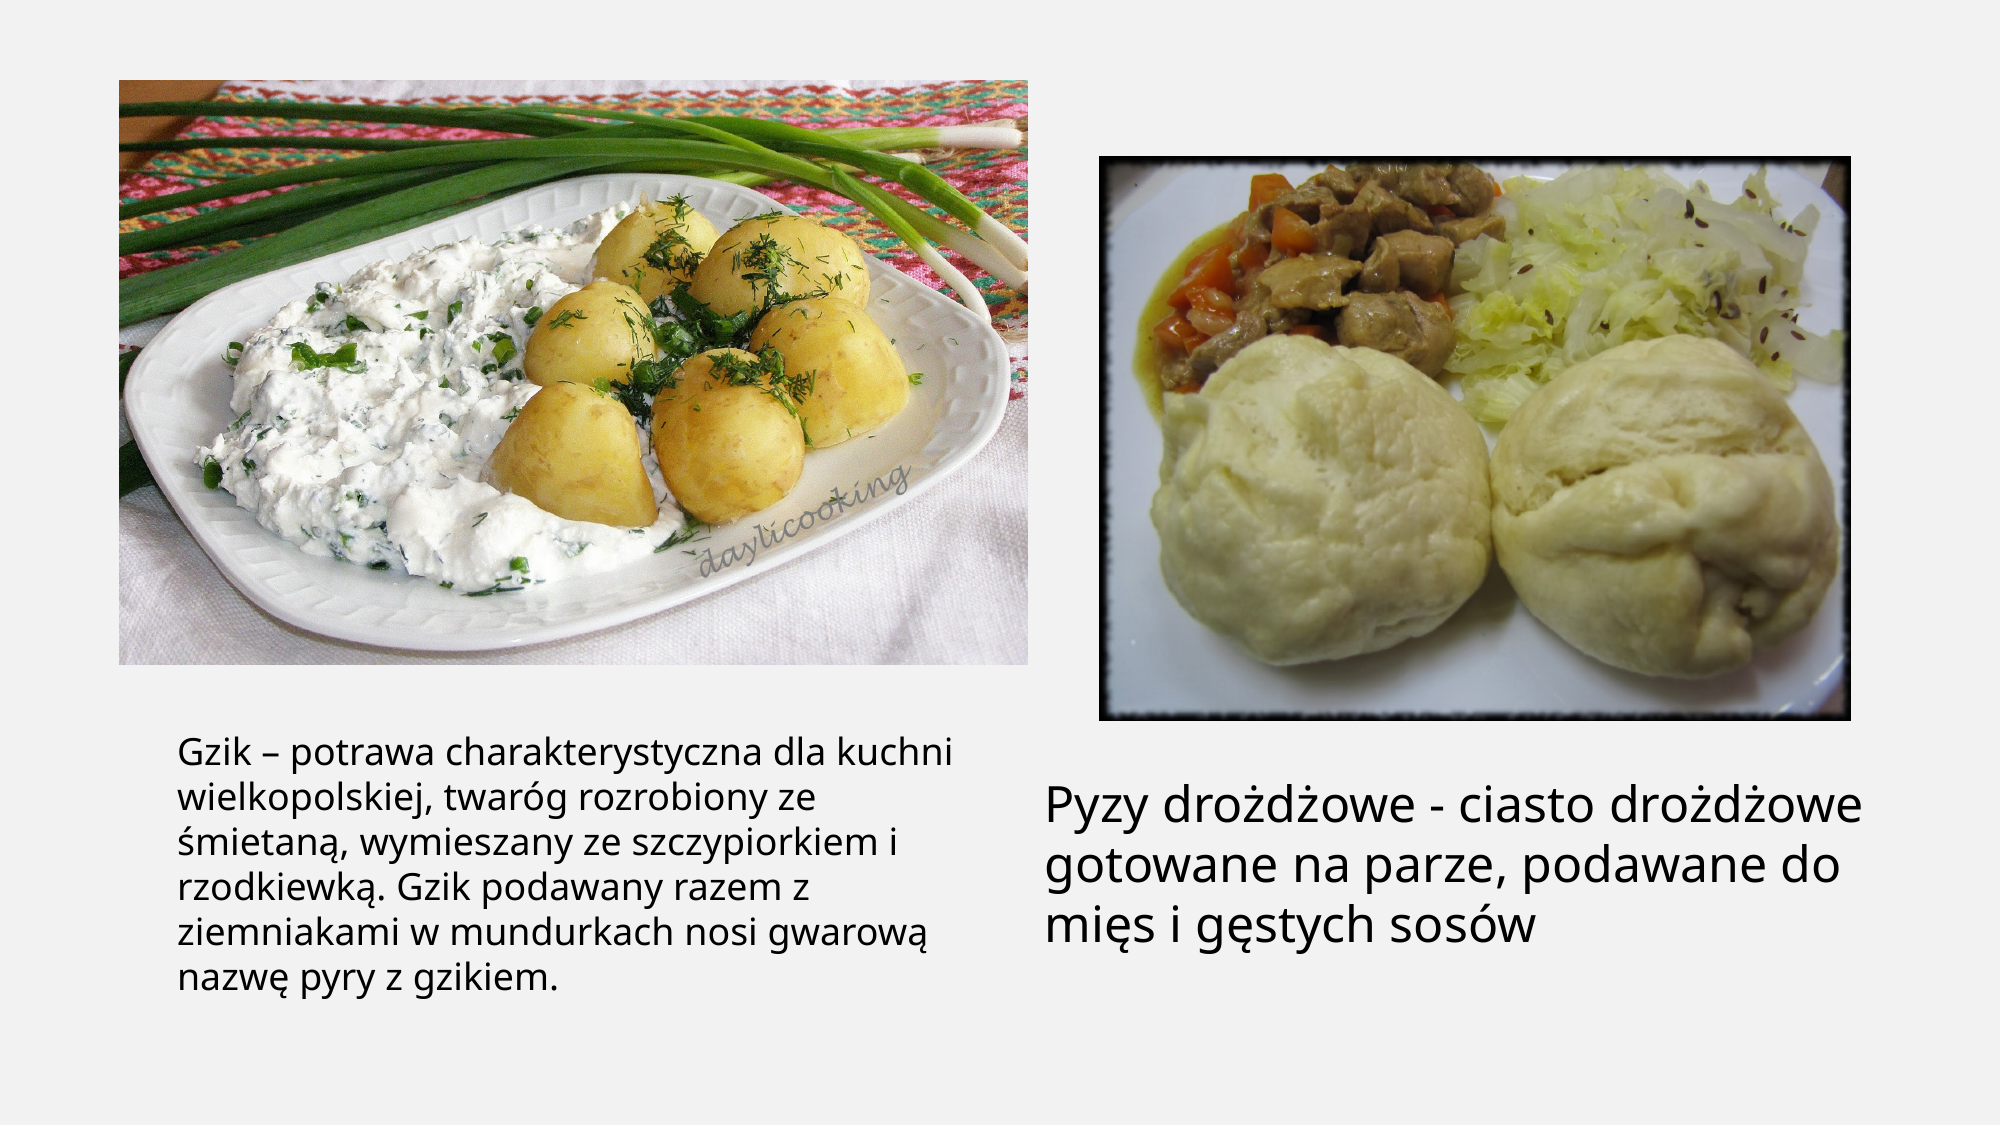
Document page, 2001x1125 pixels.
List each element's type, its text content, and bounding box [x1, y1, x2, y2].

picture [119, 80, 1028, 666]
text_box Gzik – potrawa charakterystyczna dla kuchni wielkopolskiej, twaróg rozrobiony ze śmietaną, wymieszany ze szczypiorkiem i rzodkiewką. Gzik podawany razem z ziemniakami w mundurkach nosi gwarową nazwę pyry z gzikiem. [162, 720, 985, 1005]
picture [1099, 156, 1851, 721]
text_box Pyzy drożdżowe - ciasto drożdżowe gotowane na parze, podawane do mięs i gęstych sosów [1029, 765, 1920, 961]
